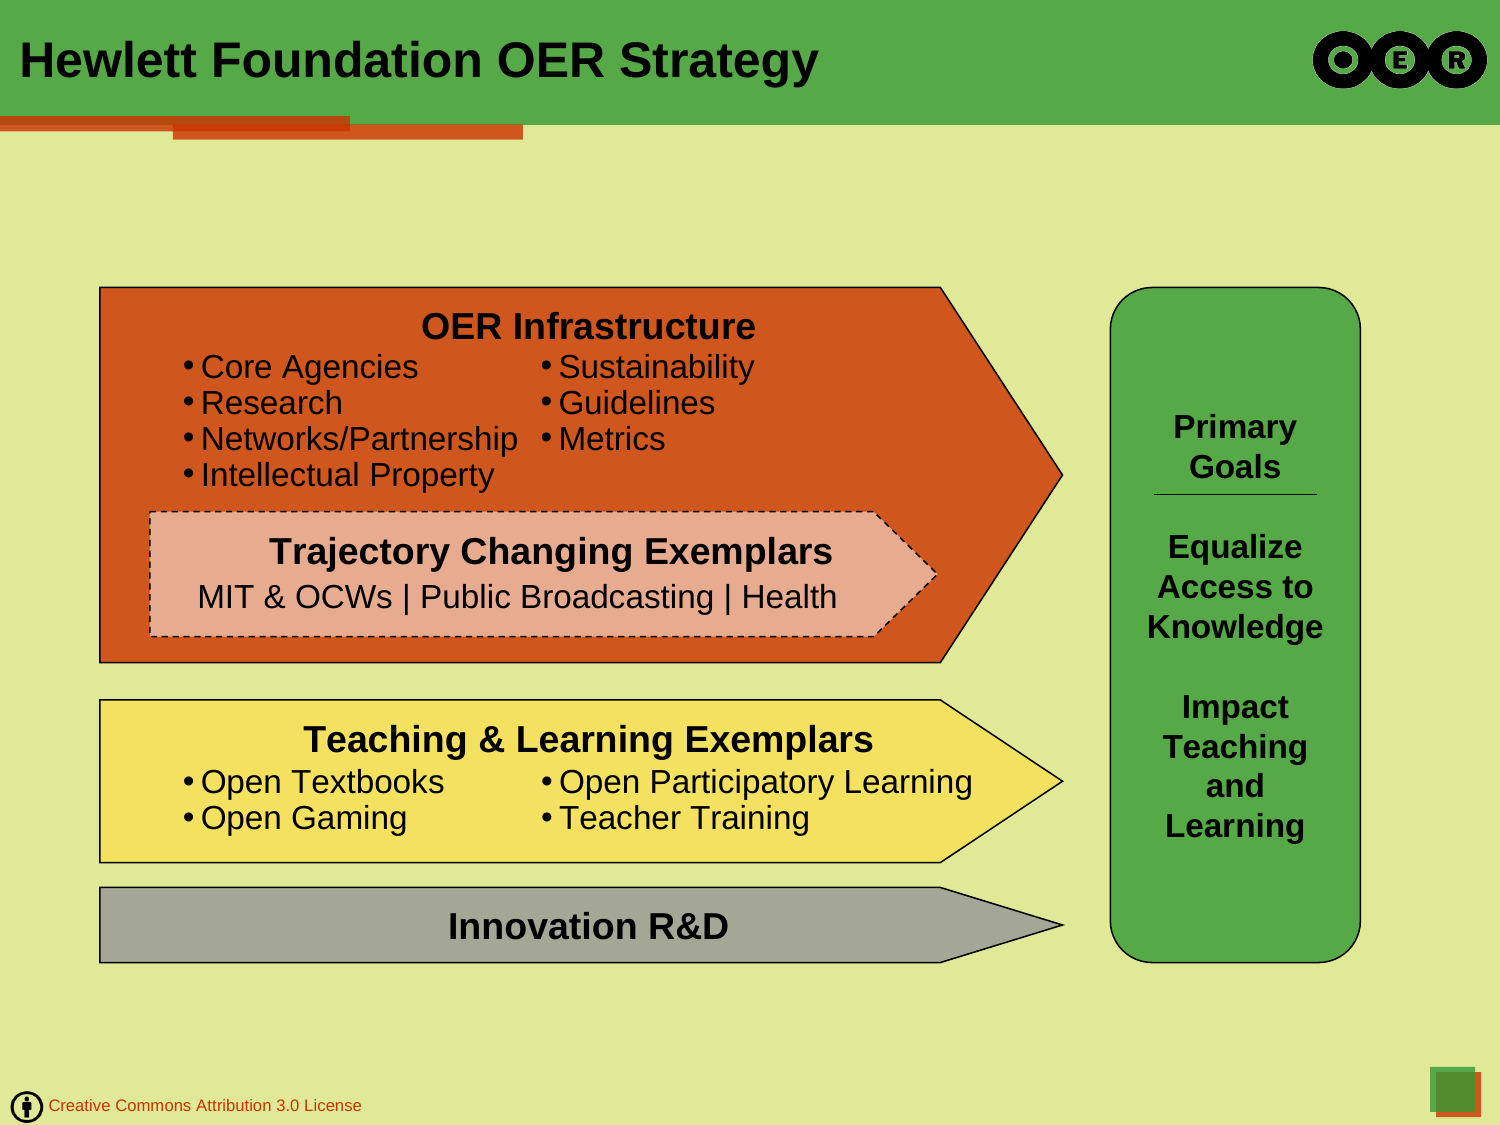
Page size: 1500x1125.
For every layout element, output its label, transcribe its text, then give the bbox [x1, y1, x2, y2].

text_box Primary Goals Equalize Access to Knowledge Impact Teaching and Learning [1110, 287, 1361, 963]
text_box Core Agencies Research Networks/Partnership Intellectual Property [168, 341, 534, 501]
text_box Hewlett Foundation OER Strategy [4, 27, 1293, 97]
text_box Sustainability Guidelines Metrics [525, 341, 771, 466]
text_box Open Participatory Learning Teacher Training [526, 757, 989, 845]
picture [7, 1088, 46, 1125]
text_box Trajectory Changing Exemplars [149, 511, 938, 637]
text_box OER Infrastructure [99, 287, 1063, 663]
text_box MIT & OCWs | Public Broadcasting | Health [182, 572, 854, 624]
text_box Innovation R&D [99, 887, 1063, 963]
text_box Open Textbooks Open Gaming [168, 757, 461, 845]
picture [1306, 31, 1494, 94]
text_box Teaching & Learning Exemplars [99, 699, 1063, 863]
